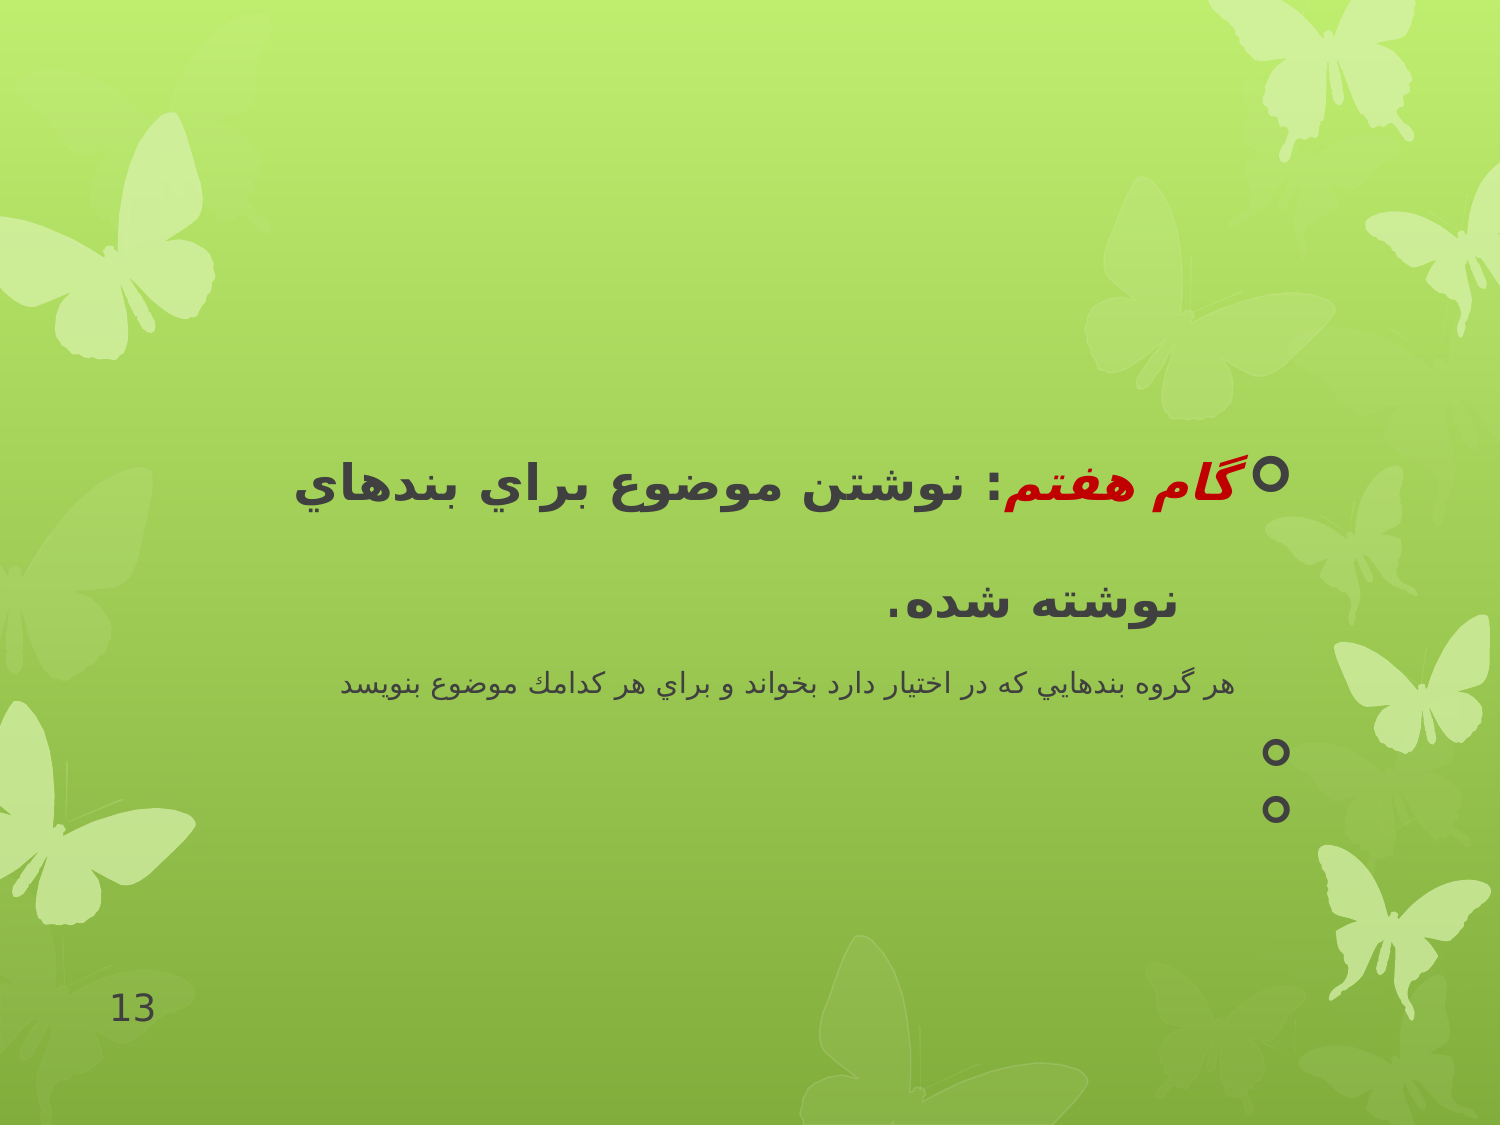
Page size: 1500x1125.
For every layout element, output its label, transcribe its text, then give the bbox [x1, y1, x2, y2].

list گام هفتم: نوشتن موضوع براي بندهاي نوشته شده. هر گروه بندهايي كه در اختيار دارد بخواند و براي هر كدامك موضوع بنويسد [165, 296, 1335, 962]
text_box [94, 976, 194, 1037]
